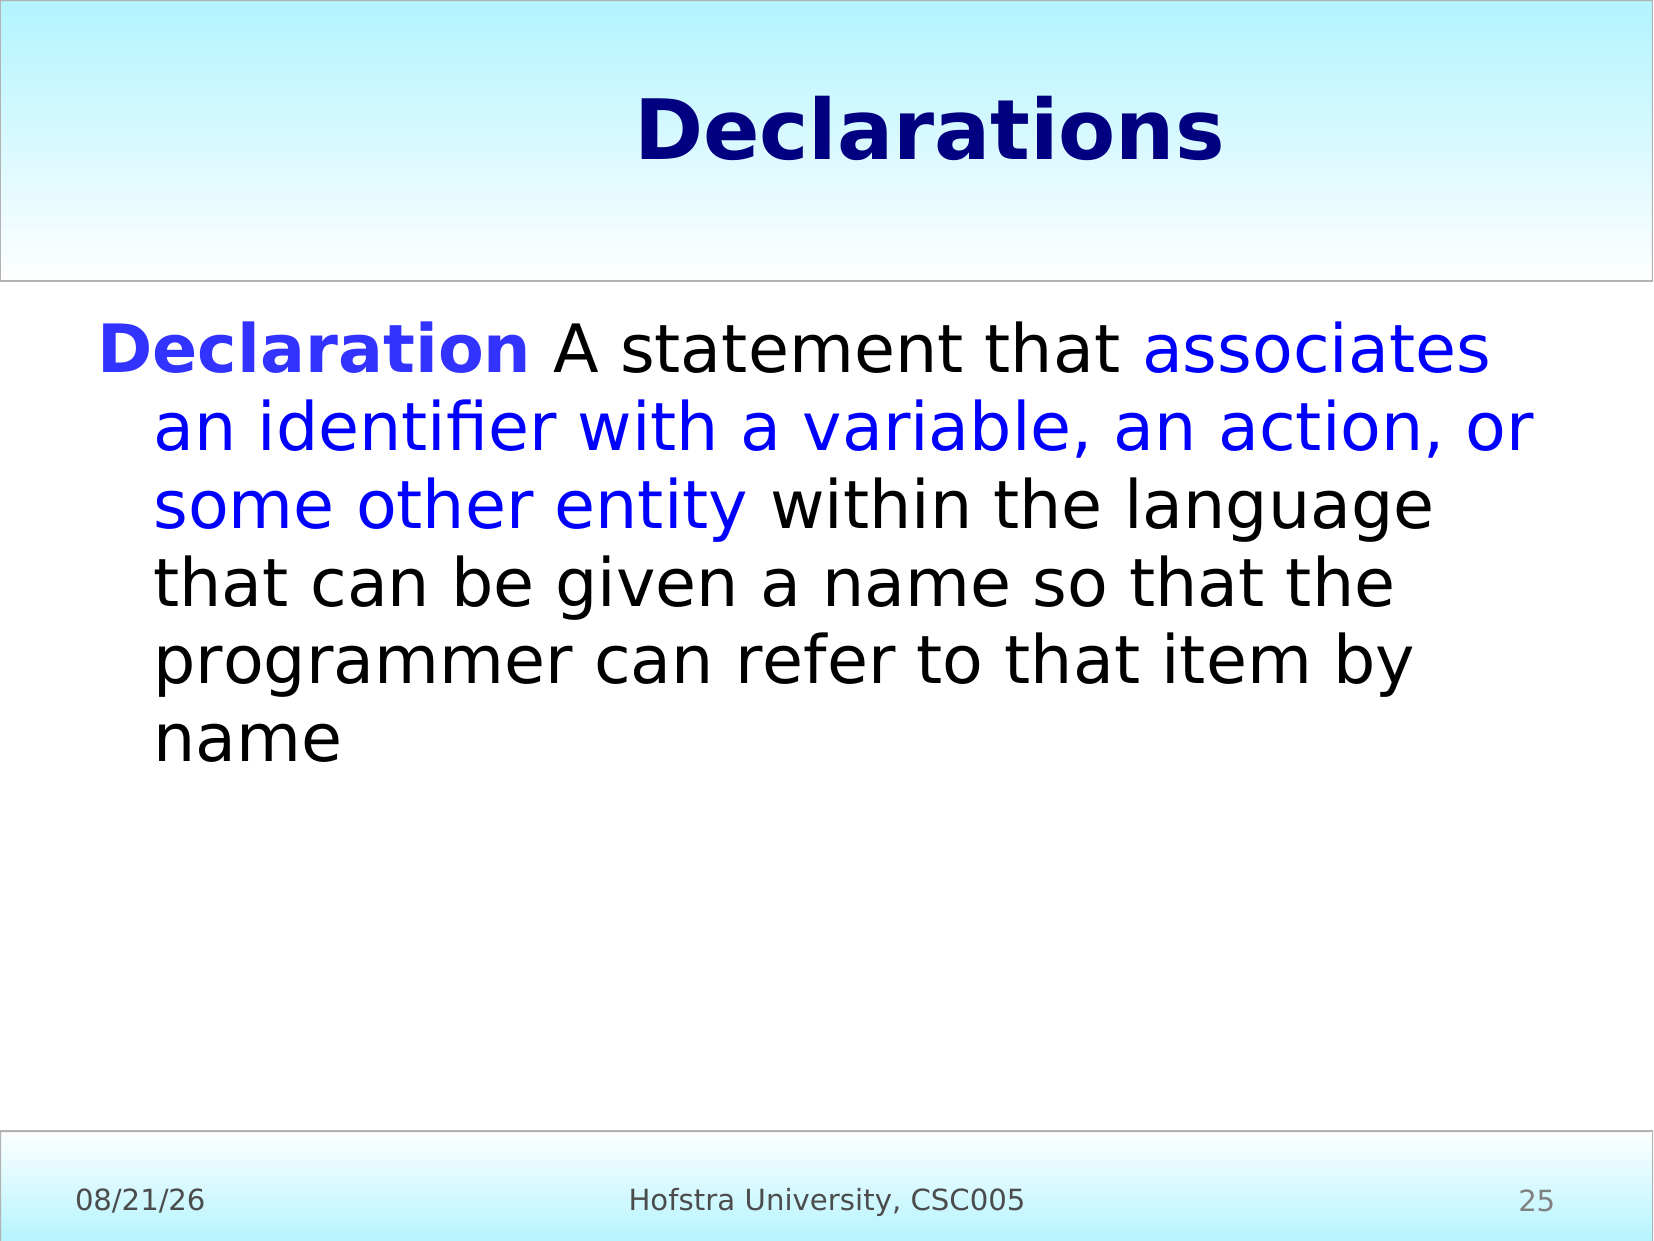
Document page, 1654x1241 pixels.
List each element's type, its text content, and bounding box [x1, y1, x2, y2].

title Declarations [247, 27, 1612, 235]
list Declaration A statement that associates an identifier with a variable, an action, or some other entity within the language that can be given a name so that the programmer can refer to that item by name [82, 303, 1571, 1131]
